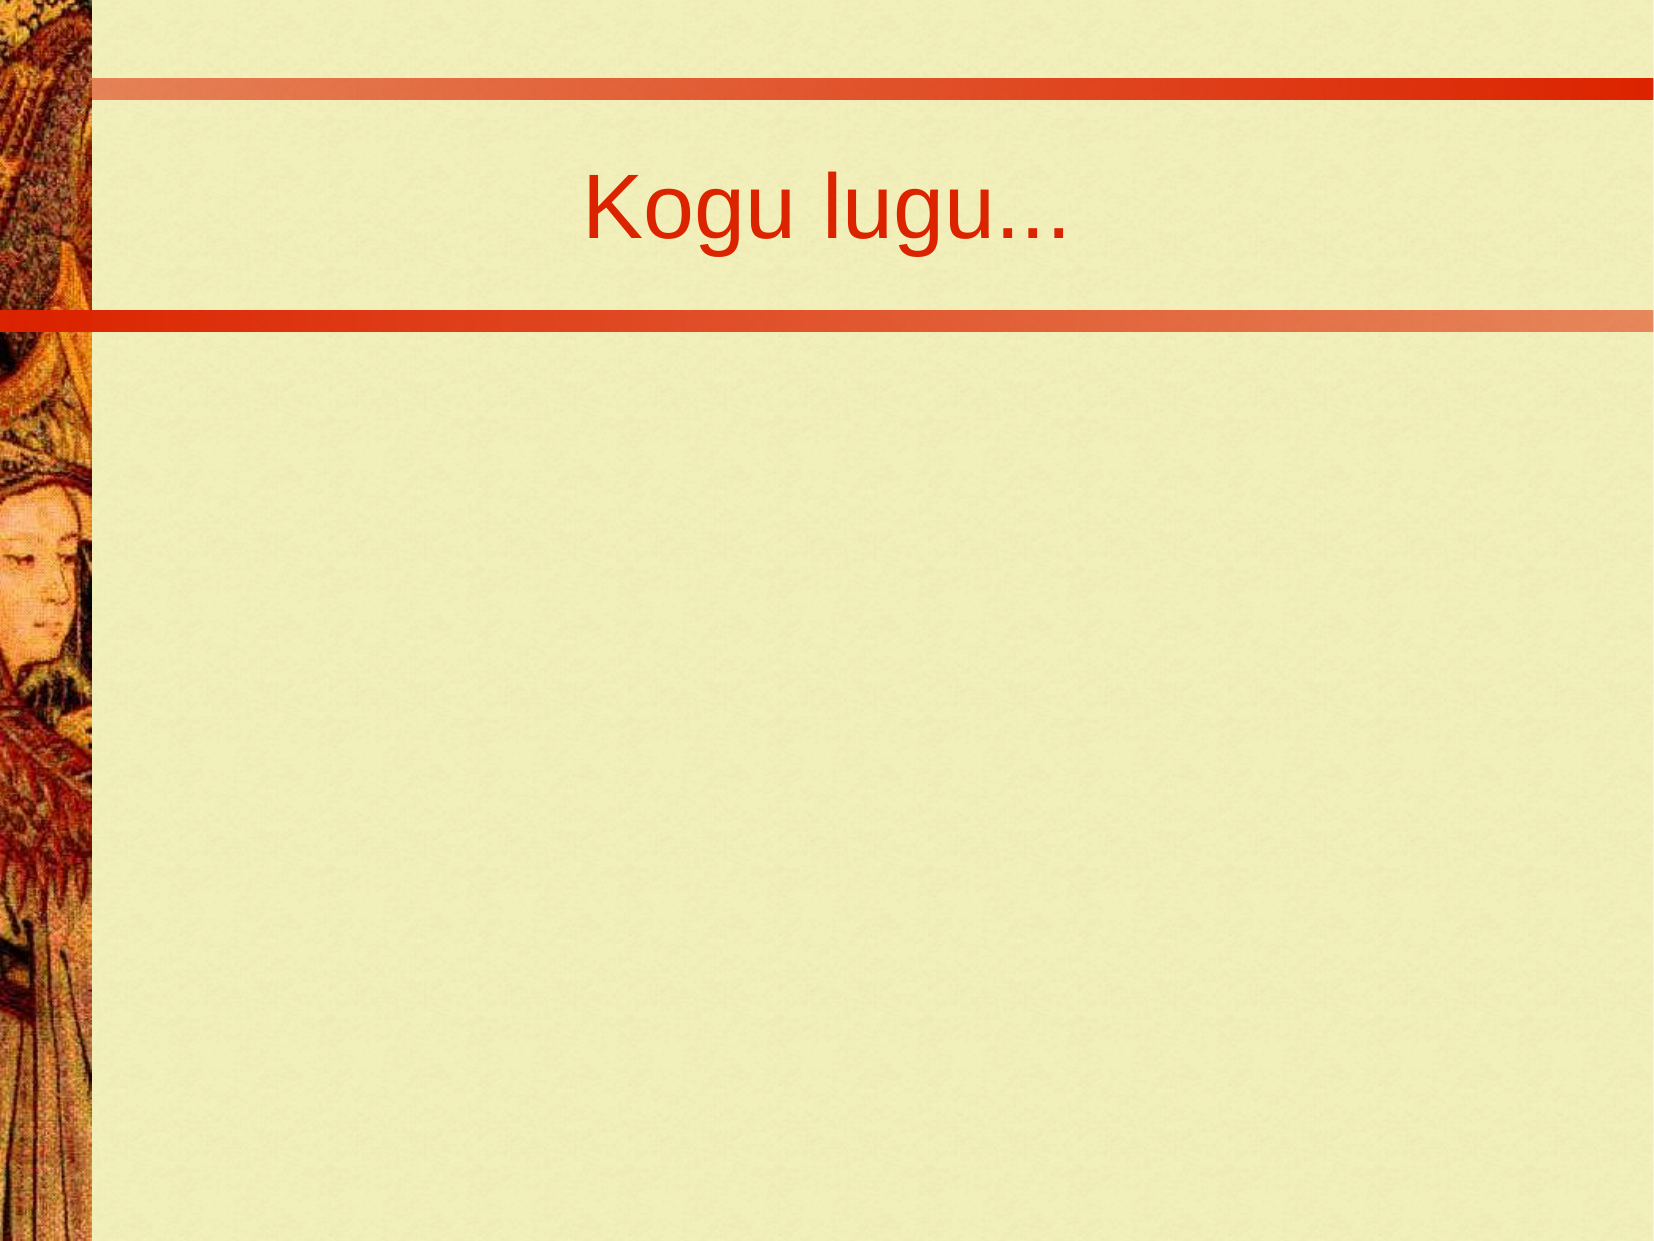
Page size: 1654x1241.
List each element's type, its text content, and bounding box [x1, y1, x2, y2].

picture [0, 0, 1654, 310]
title Kogu lugu... [121, 102, 1534, 311]
picture [0, 332, 1654, 1241]
